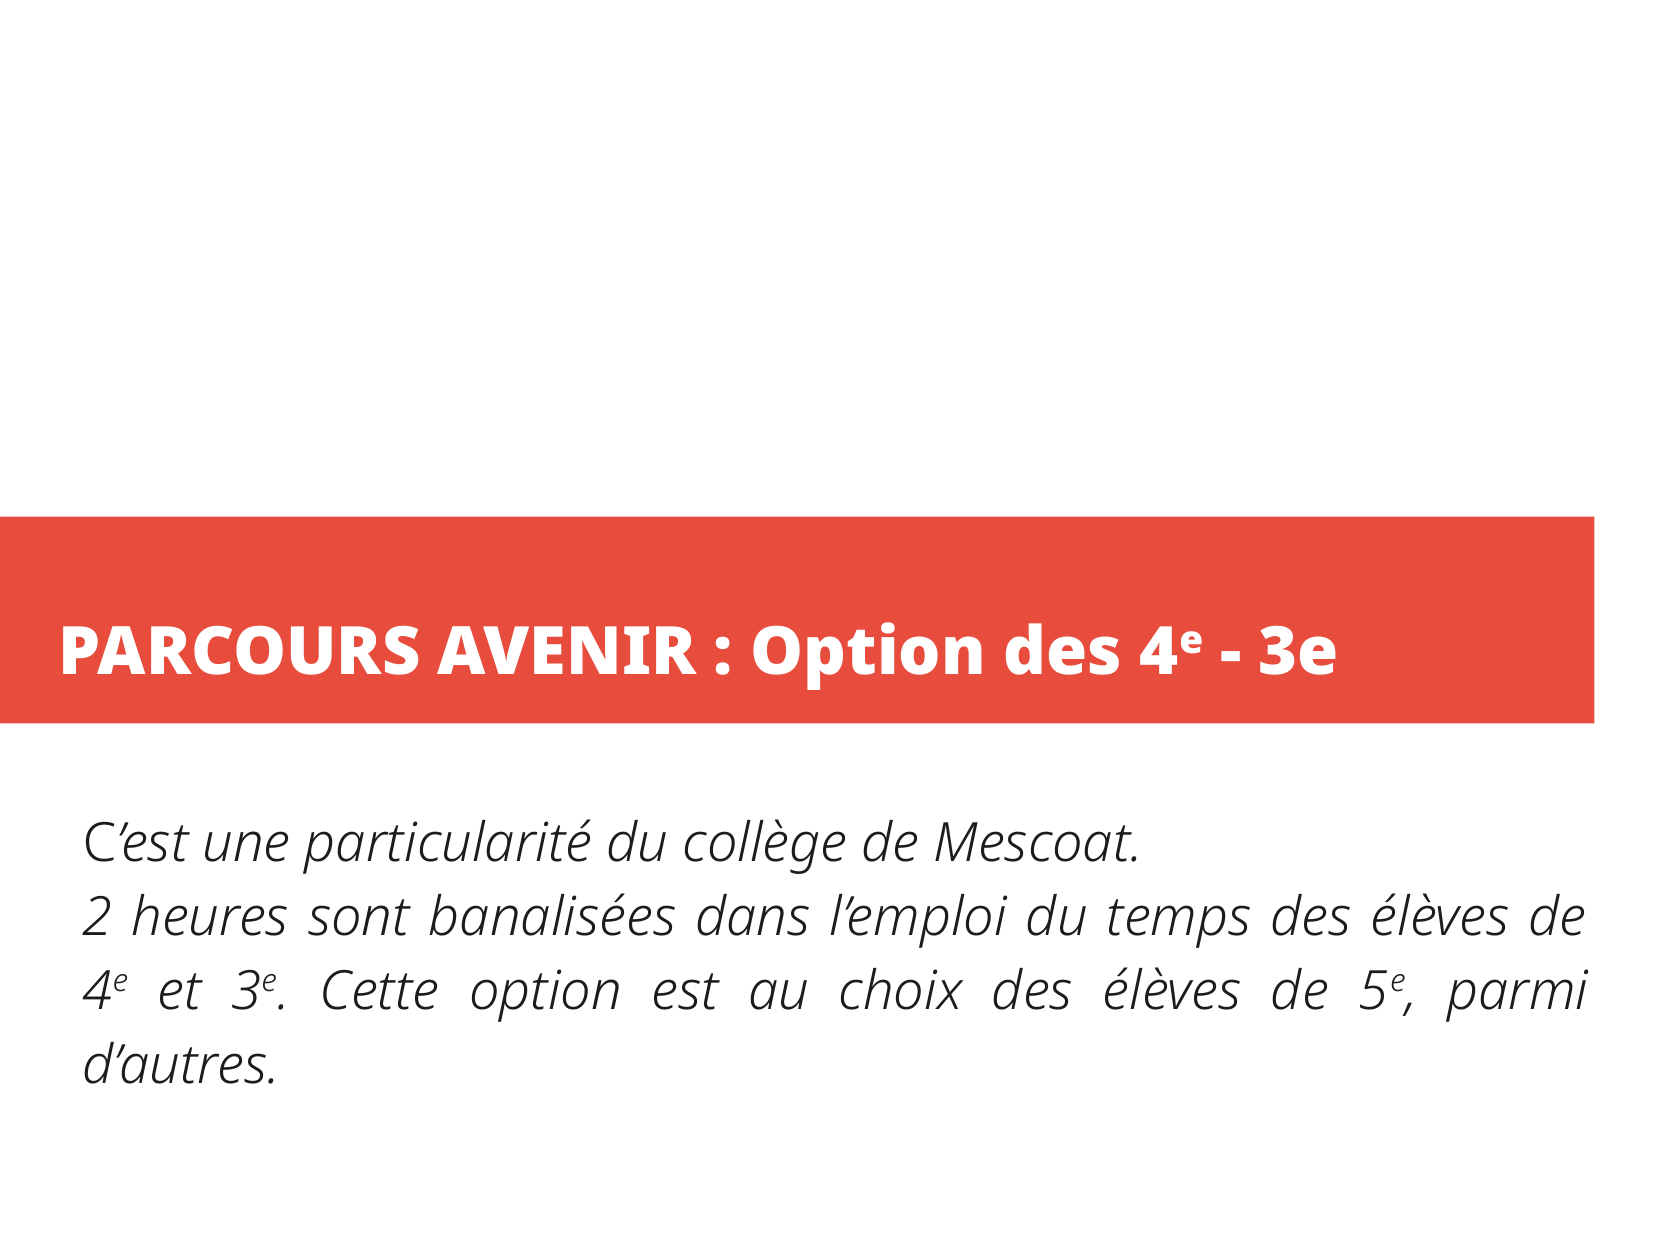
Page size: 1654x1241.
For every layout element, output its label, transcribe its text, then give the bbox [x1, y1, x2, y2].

subtitle C’est une particularité du collège de Mescoat. 2 heures sont banalisées dans l’emploi du temps des élèves de 4e et 3e. Cette option est au choix des élèves de 5e, parmi d’autres. [82, 803, 1589, 1123]
title PARCOURS AVENIR : Option des 4e - 3e [59, 546, 1595, 694]
